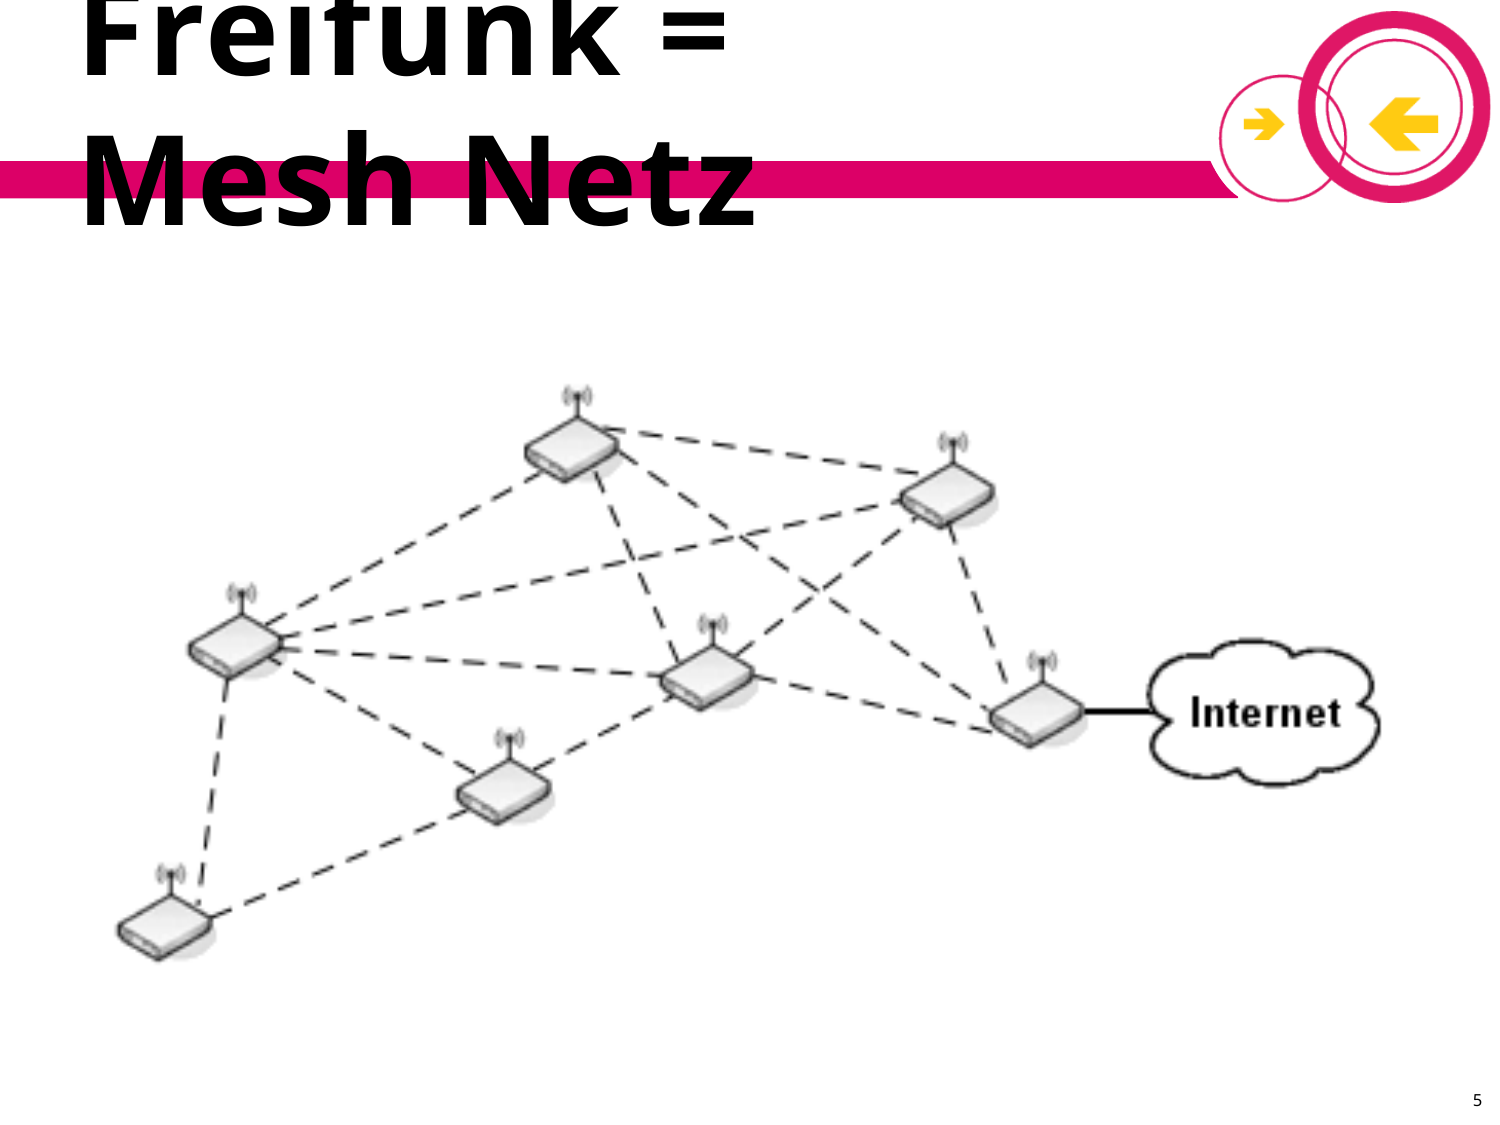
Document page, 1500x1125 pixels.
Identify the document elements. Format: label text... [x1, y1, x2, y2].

slide_number <Foliennummer> [1202, 1077, 1483, 1125]
picture [1218, 11, 1491, 203]
title Freifunk = Mesh Netz [76, 40, 1060, 161]
picture [88, 361, 1443, 1024]
